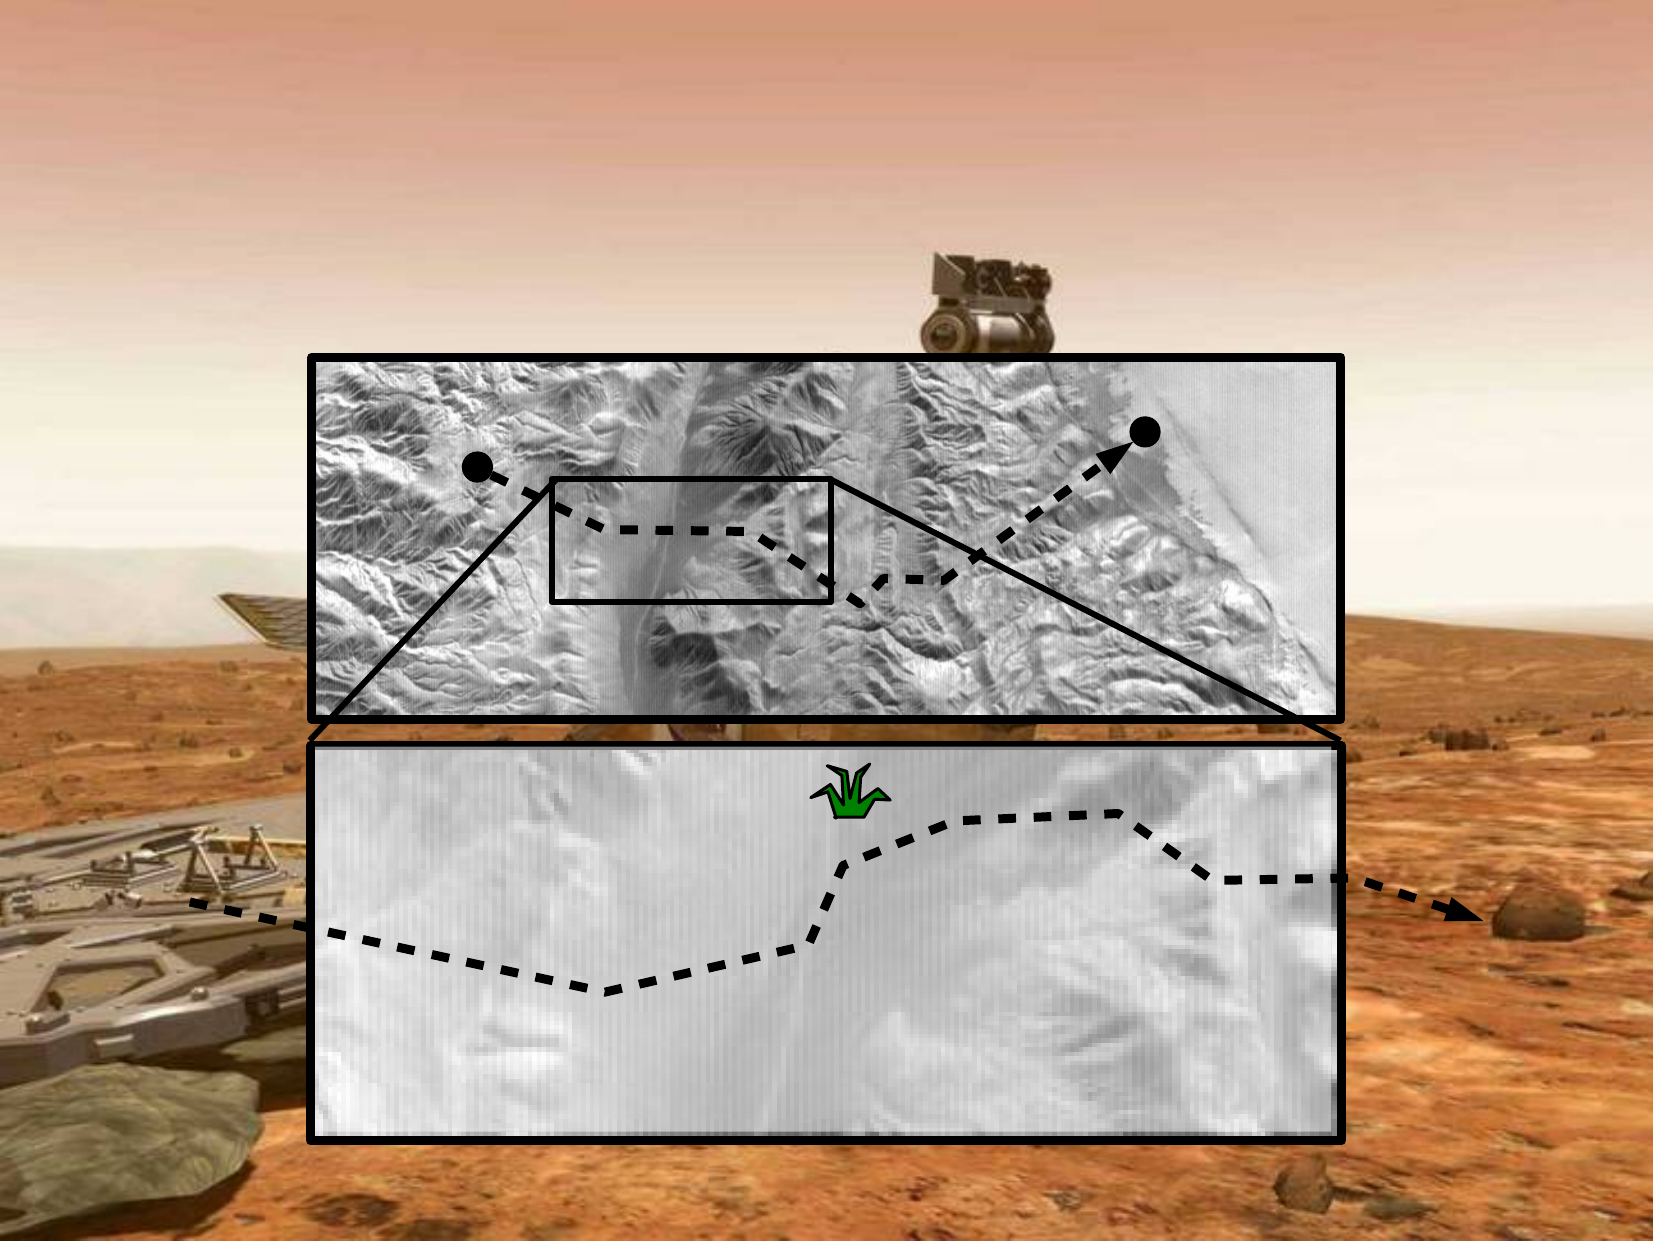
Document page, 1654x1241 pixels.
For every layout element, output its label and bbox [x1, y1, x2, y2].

text_box [1129, 416, 1161, 448]
picture [0, 0, 1653, 1241]
text_box [315, 746, 1332, 1132]
text_box [461, 451, 494, 483]
